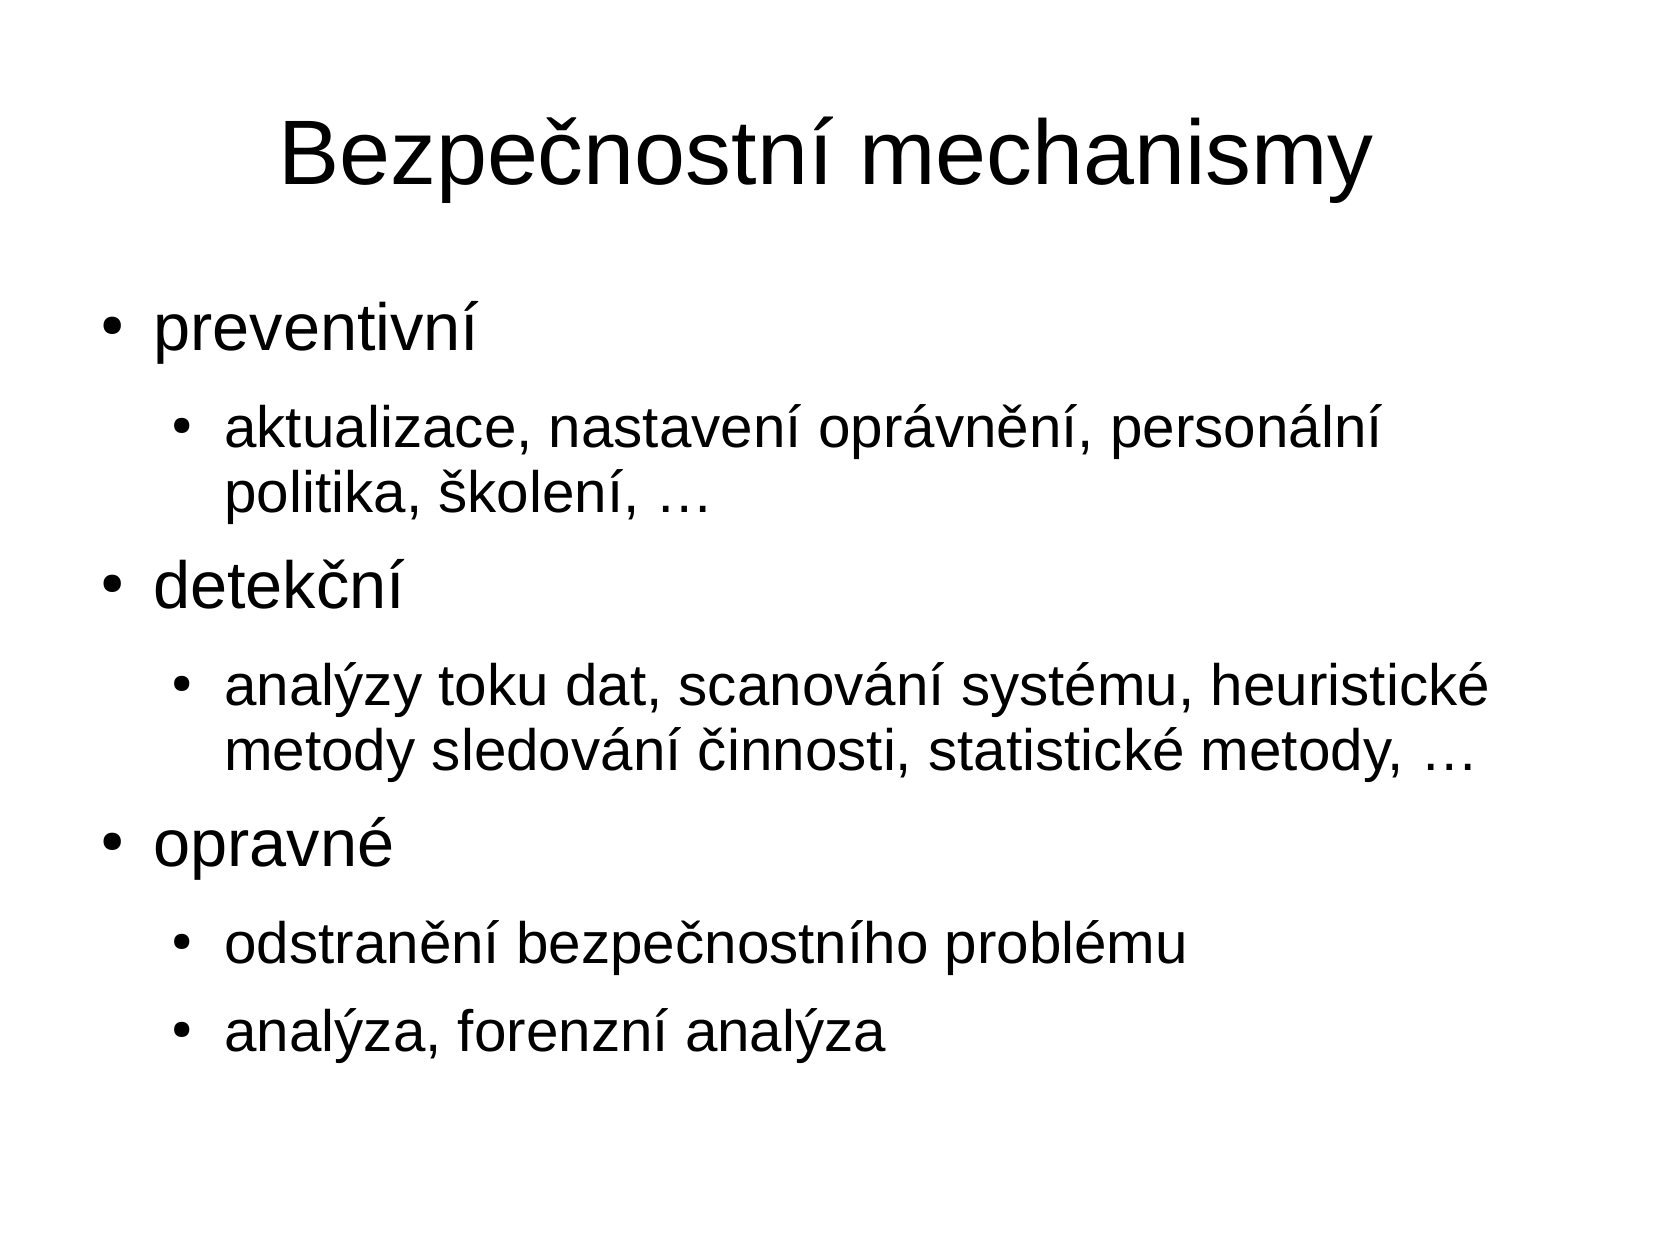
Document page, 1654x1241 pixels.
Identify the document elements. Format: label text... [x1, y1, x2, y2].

list preventivní aktualizace, nastavení oprávnění, personální politika, školení, … detekční analýzy toku dat, scanování systému, heuristické metody sledování činnosti, statistické metody, … opravné odstranění bezpečnostního problému analýza, forenzní analýza [82, 290, 1571, 1094]
title Bezpečnostní mechanismy [82, 56, 1571, 250]
